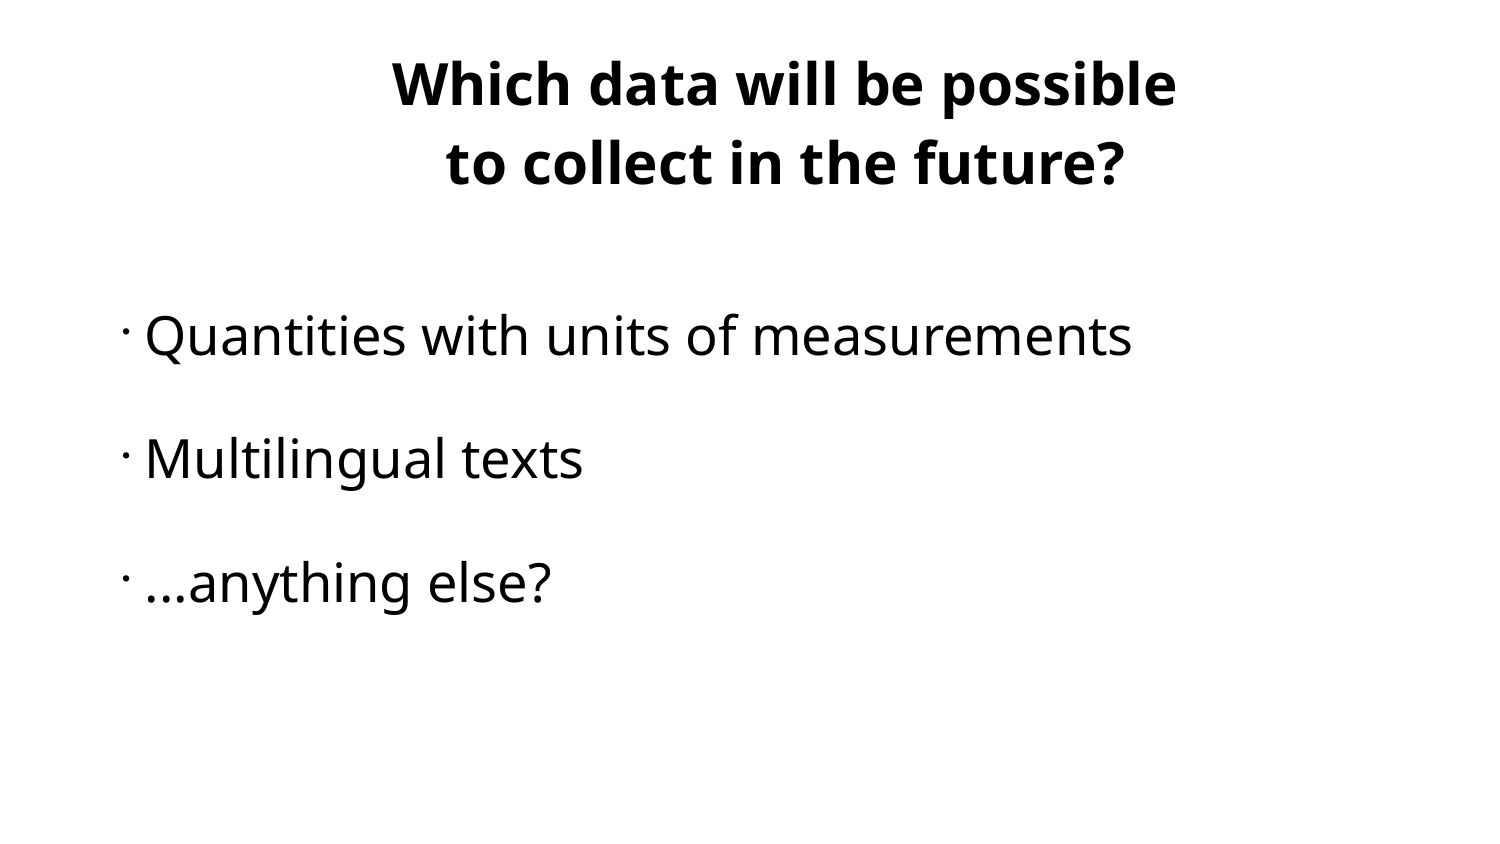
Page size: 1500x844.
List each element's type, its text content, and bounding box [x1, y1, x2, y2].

text_box Which data will be possible to collect in the future? [94, 35, 1441, 209]
subtitle Quantities with units of measurements Multilingual texts ...anything else? [122, 209, 1378, 708]
